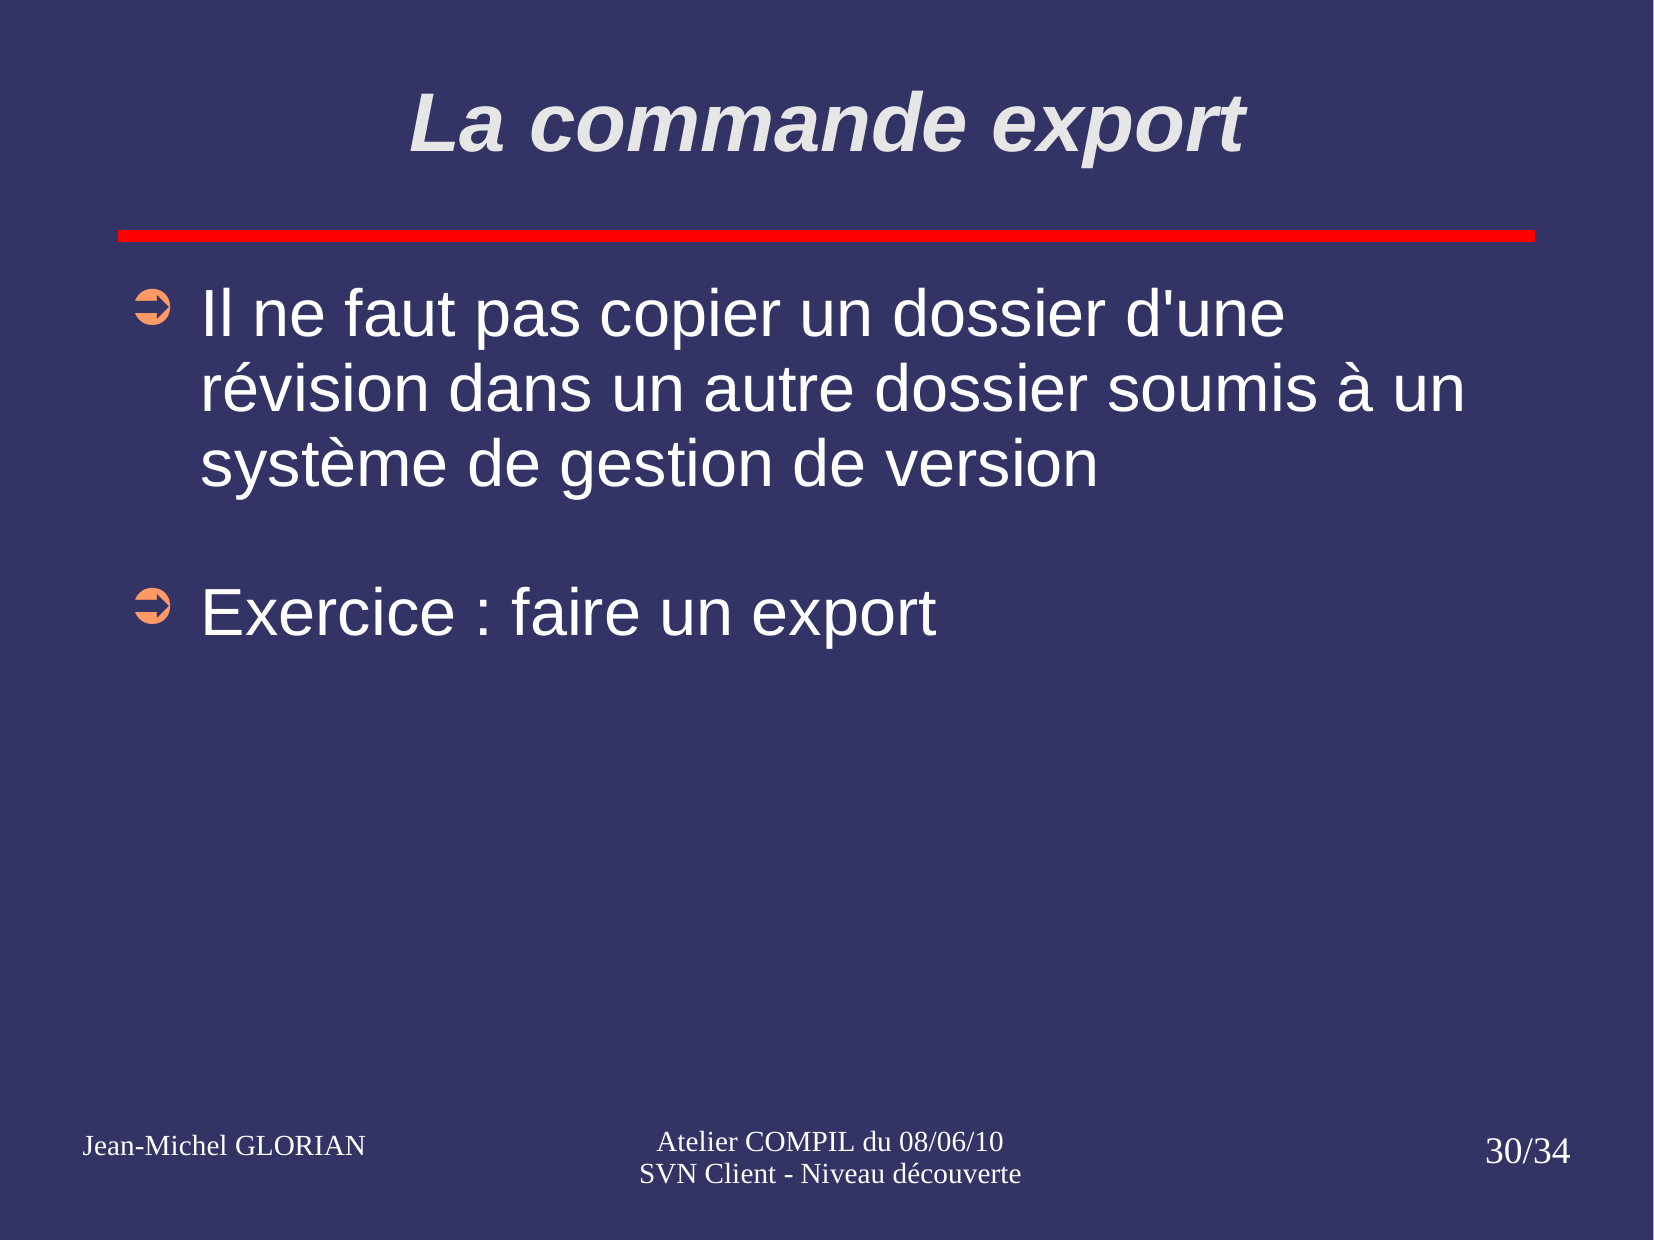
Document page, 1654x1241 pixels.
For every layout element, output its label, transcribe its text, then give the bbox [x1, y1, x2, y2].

list Il ne faut pas copier un dossier d'une révision dans un autre dossier soumis à un système de gestion de version Exercice : faire un export [118, 276, 1536, 1078]
title La commande export [121, 26, 1534, 219]
